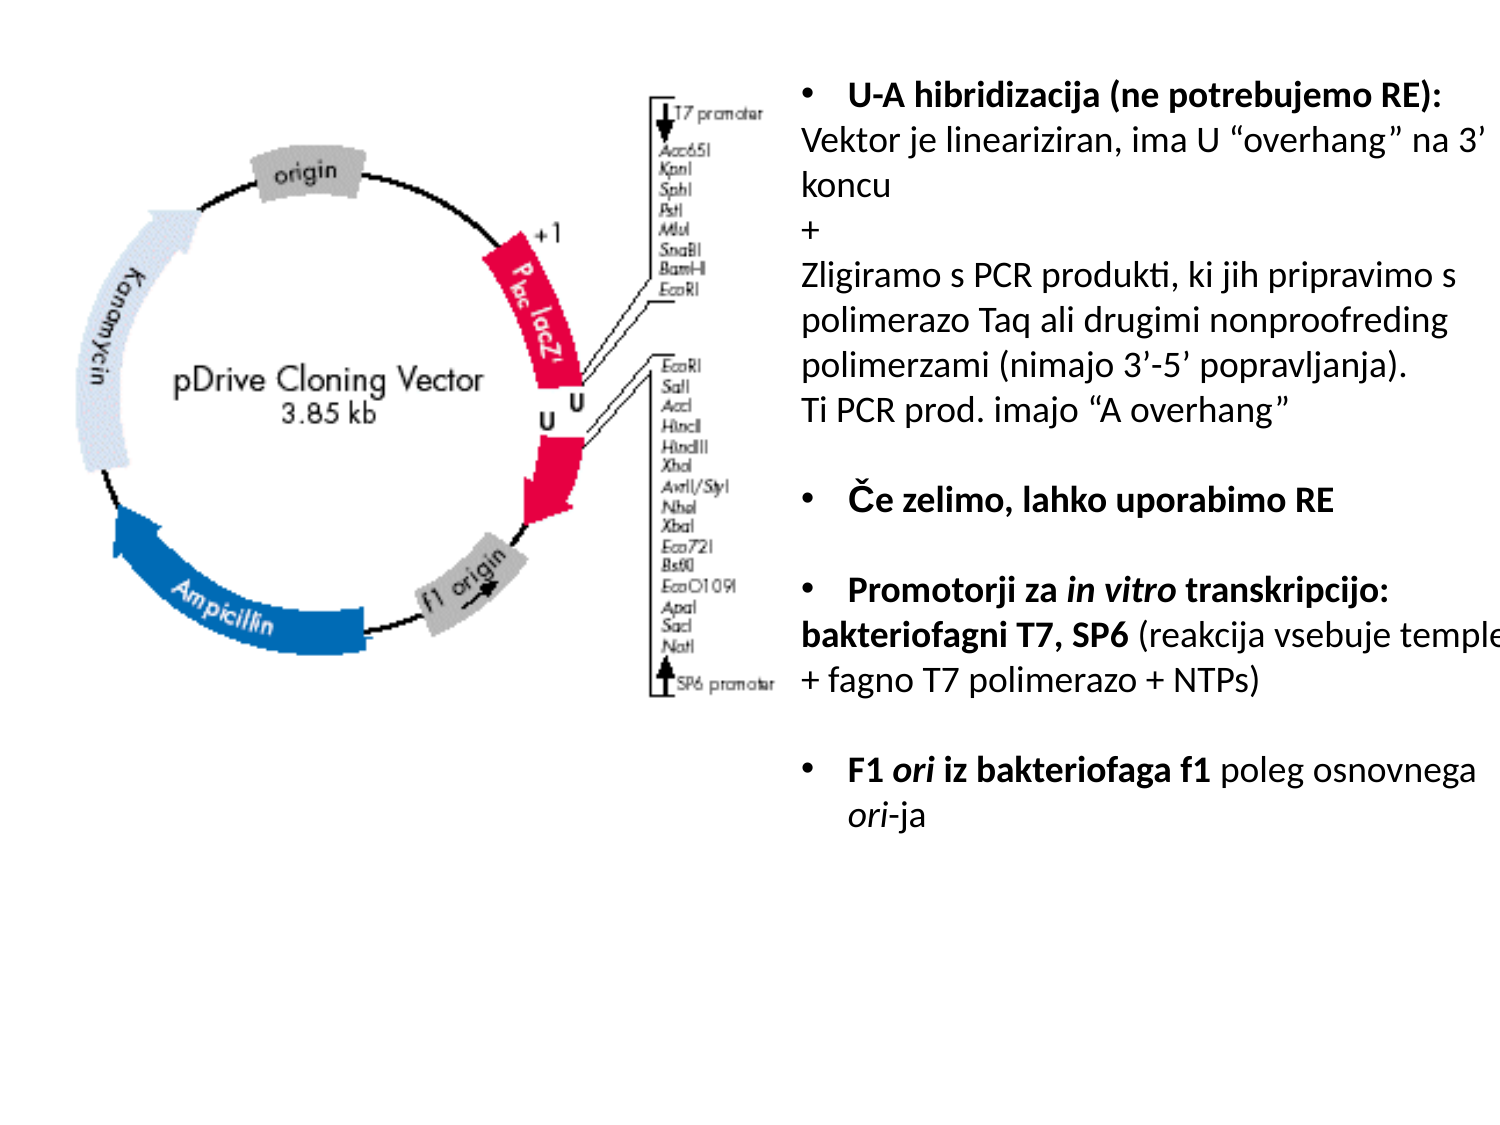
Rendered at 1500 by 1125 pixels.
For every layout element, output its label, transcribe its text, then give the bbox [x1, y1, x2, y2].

picture [65, 60, 787, 707]
text_box U-A hibridizacija (ne potrebujemo RE): Vektor je lineariziran, ima U “overhang” na 3’ koncu + Zligiramo s PCR produkti, ki jih pripravimo s polimerazo Taq ali drugimi nonproofreding polimerzami (nimajo 3’-5’ popravljanja). Ti PCR prod. imajo “A overhang” Če zelimo, lahko uporabimo RE Promotorji za in vitro transkripcijo: bakteriofagni T7, SP6 (reakcija vsebuje templet + fagno T7 polimerazo + NTPs) F1 ori iz bakteriofaga f1 poleg osnovnega ori-ja [786, 62, 1500, 888]
